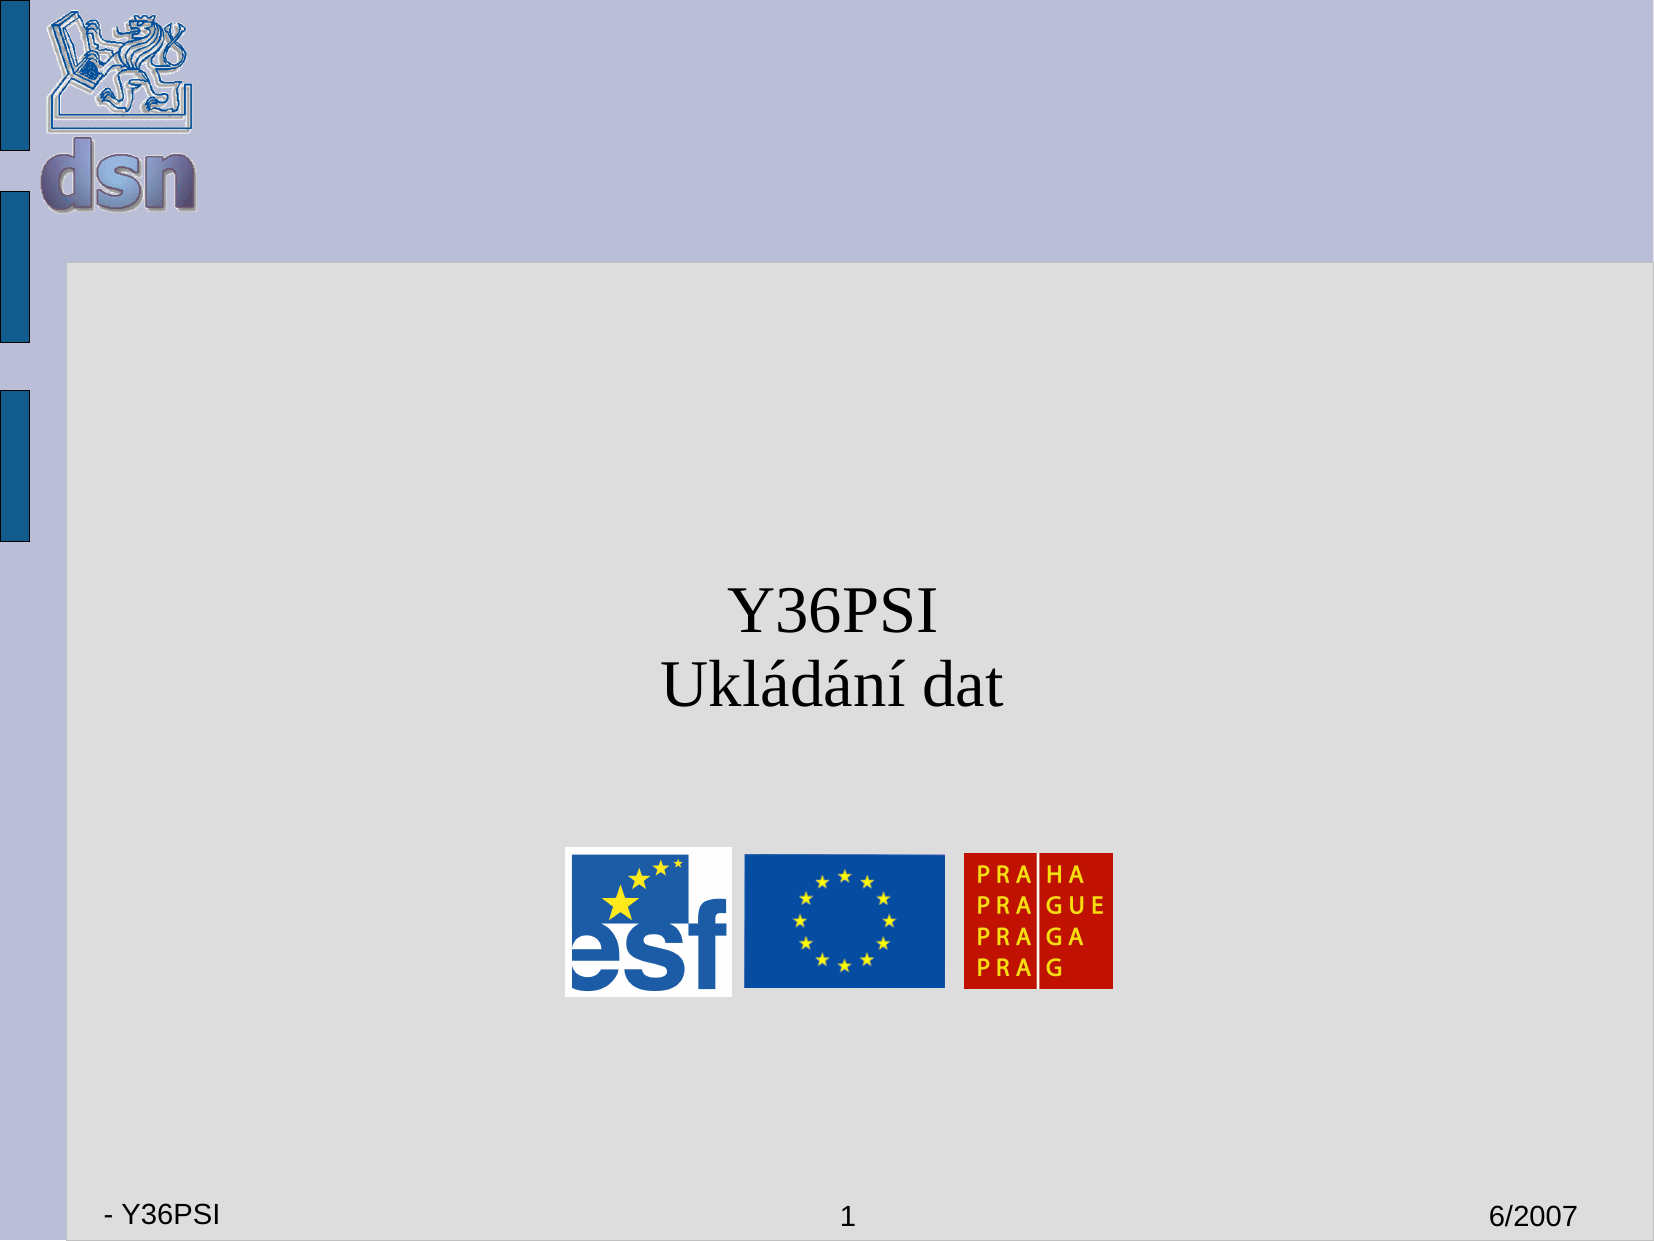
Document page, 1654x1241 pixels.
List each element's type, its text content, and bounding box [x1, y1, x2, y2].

picture [744, 854, 945, 988]
picture [964, 853, 1113, 989]
subtitle Y36PSI Ukládání dat [126, 233, 1539, 1061]
picture [10, 10, 223, 230]
picture [565, 847, 732, 997]
